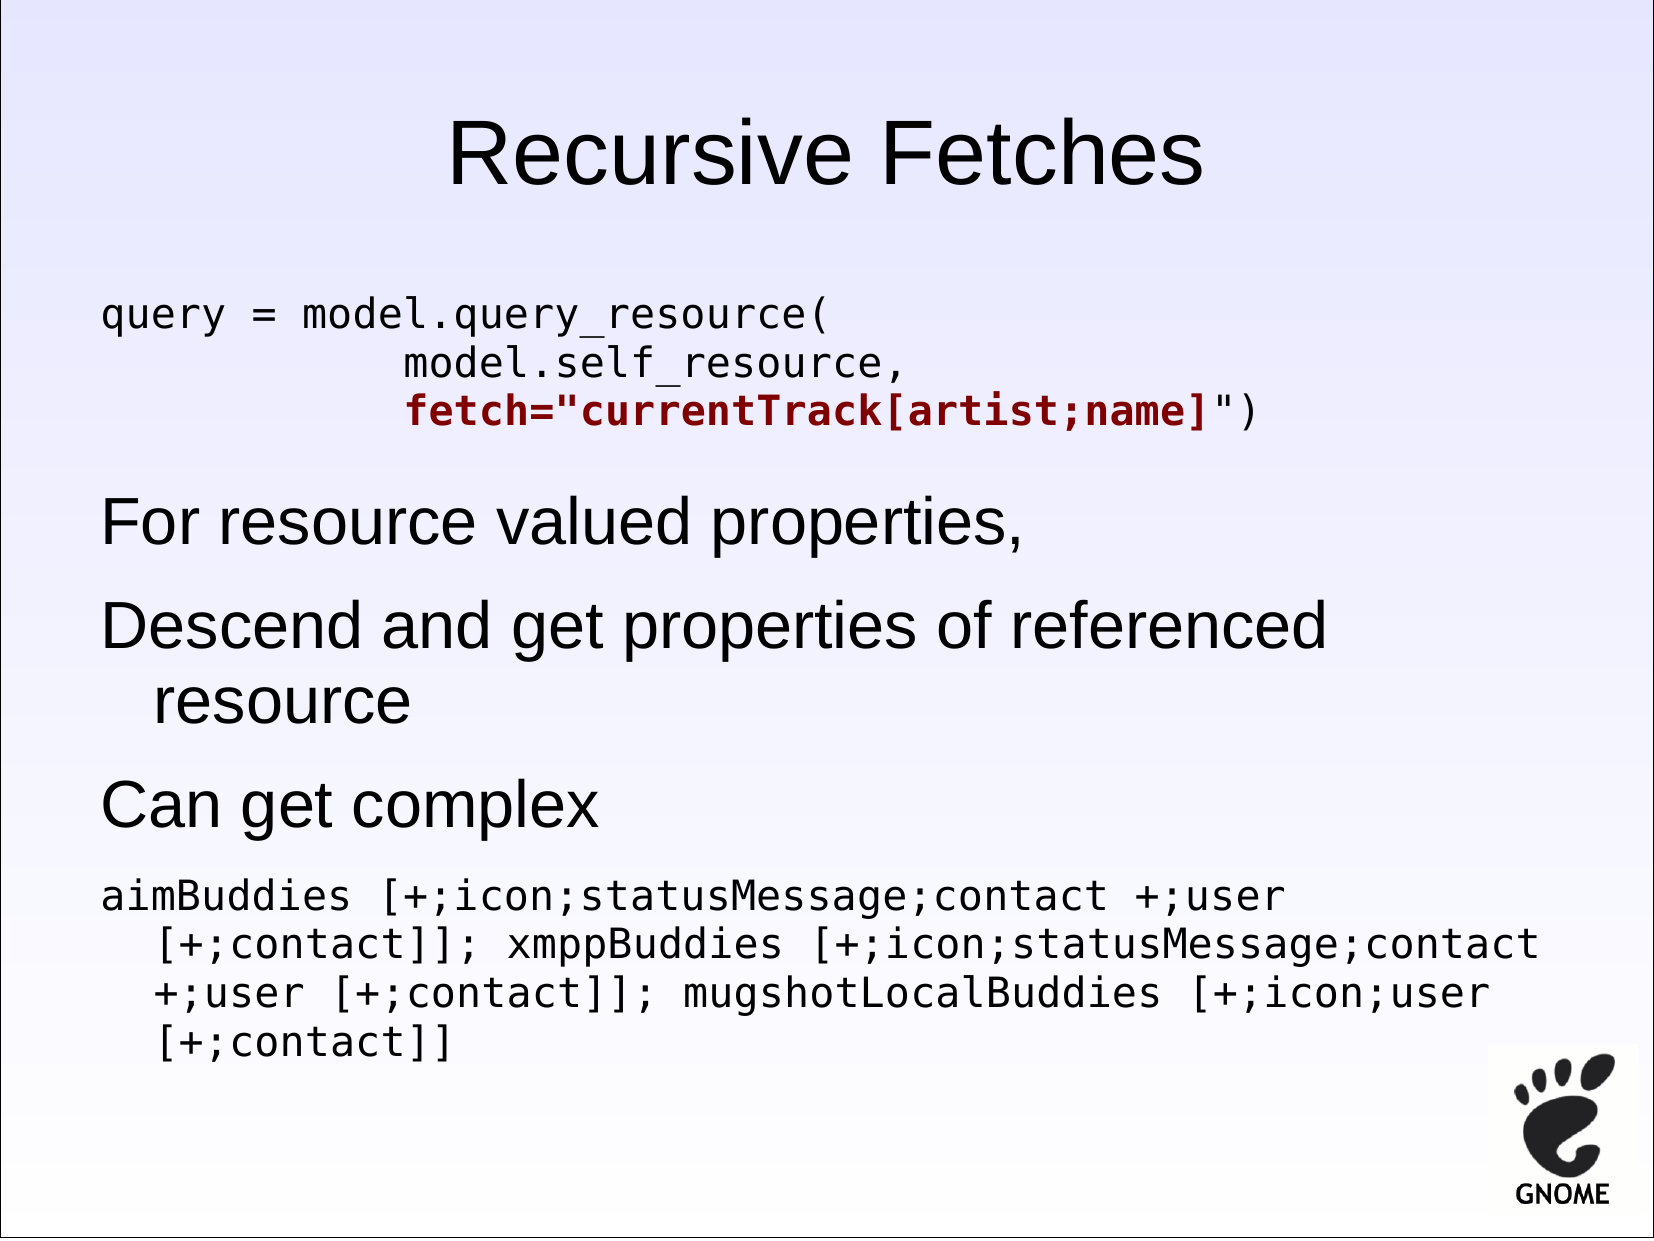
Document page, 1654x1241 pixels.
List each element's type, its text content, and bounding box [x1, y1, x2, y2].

picture [1488, 1044, 1639, 1216]
title Recursive Fetches [82, 56, 1571, 250]
list query = model.query_resource( model.self_resource, fetch="currentTrack[artist;name]") For resource valued properties, Descend and get properties of referenced resource Can get complex aimBuddies [+;icon;statusMessage;contact +;user [+;contact]]; xmppBuddies [+;icon;statusMessage;contact +;user [+;contact]]; mugshotLocalBuddies [+;icon;user [+;contact]] [82, 290, 1571, 1144]
